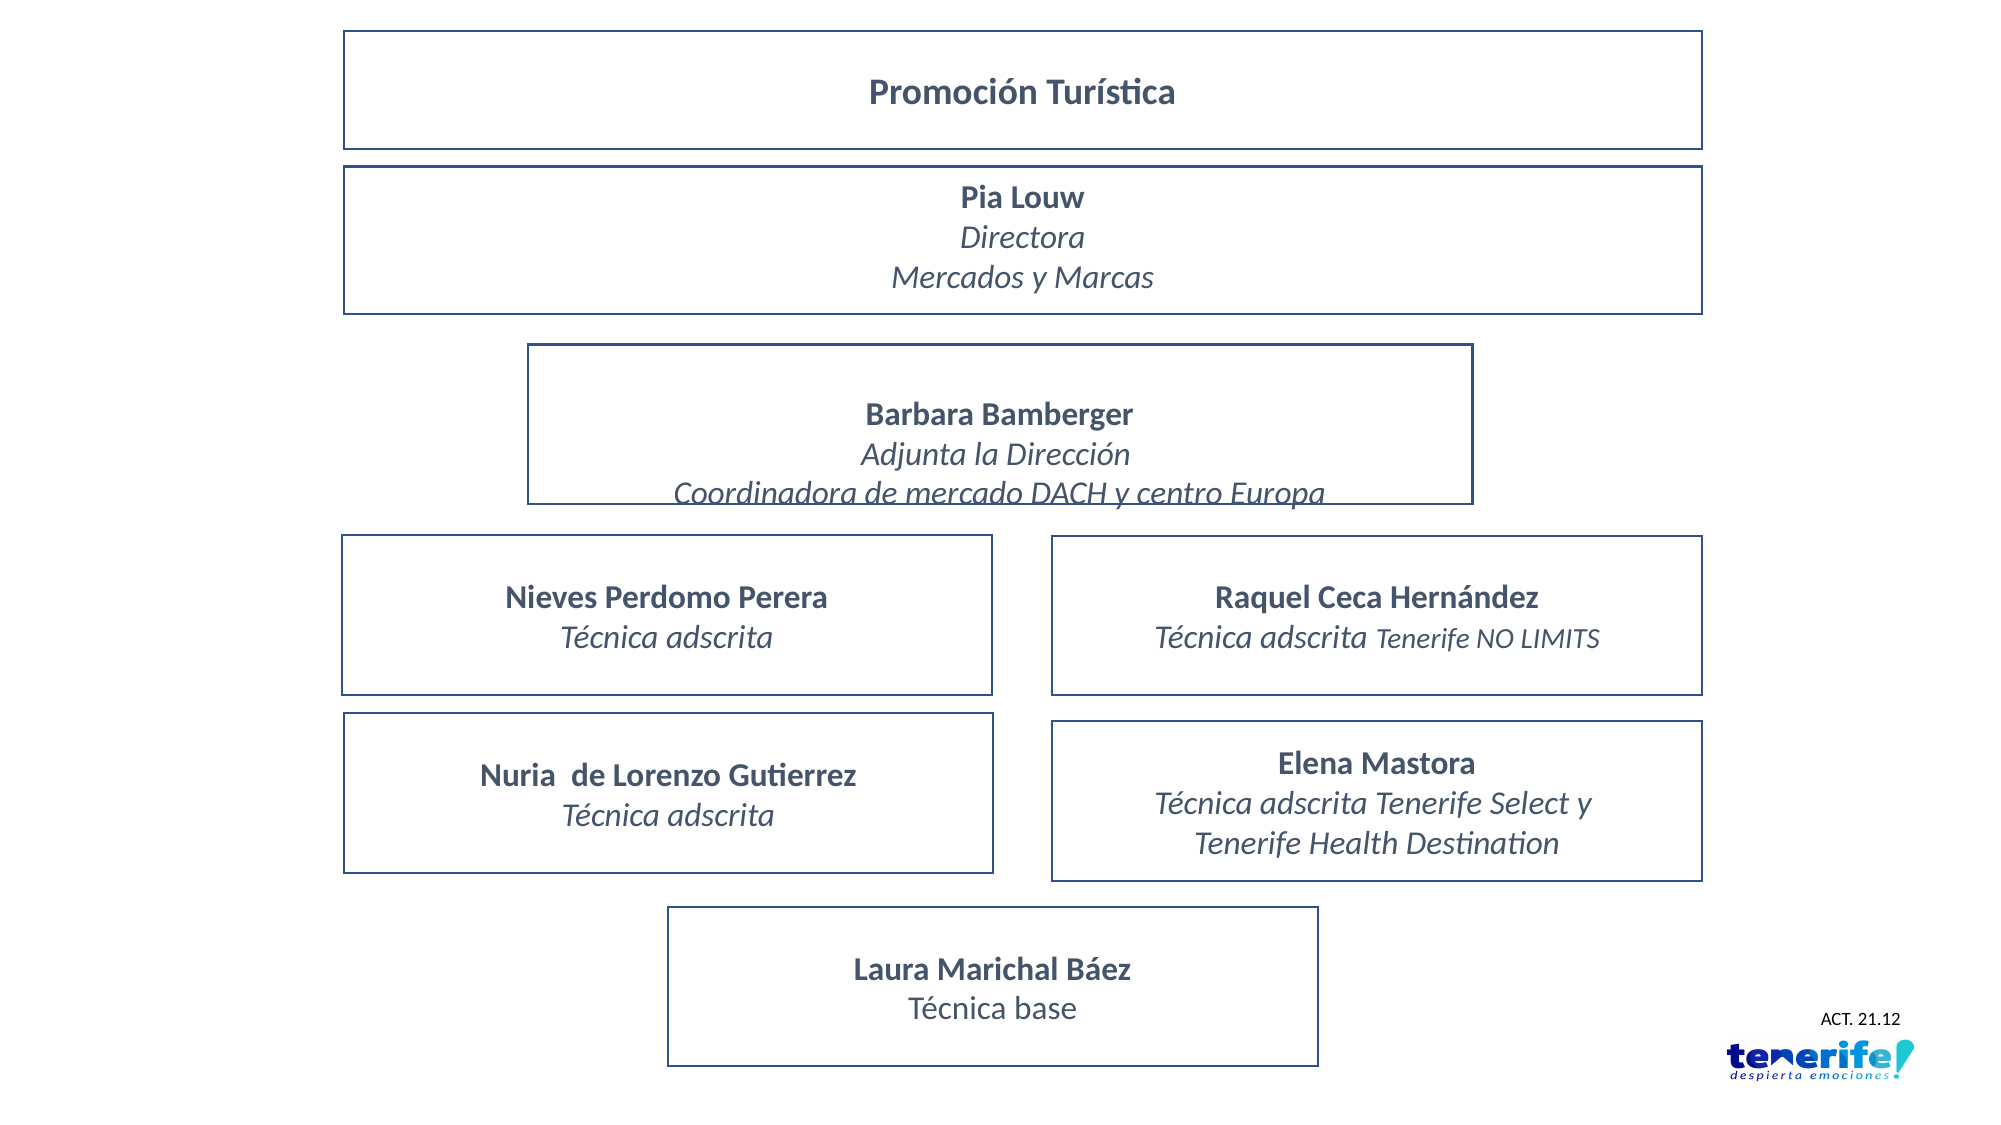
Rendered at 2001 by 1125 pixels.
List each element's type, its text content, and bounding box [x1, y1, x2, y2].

text_box Nuria de Lorenzo Gutierrez Técnica adscrita [344, 713, 993, 873]
text_box Laura Marichal Báez Técnica base [668, 907, 1318, 1066]
text_box Elena Mastora Técnica adscrita Tenerife Select y Tenerife Health Destination [1052, 721, 1702, 881]
text_box Promoción Turística [344, 31, 1702, 149]
picture [1722, 1036, 1918, 1084]
text_box Raquel Ceca Hernández Técnica adscrita Tenerife NO LIMITS [1052, 536, 1702, 695]
text_box Pia Louw Directora Mercados y Marcas [344, 168, 1702, 303]
text_box ACT. 21.12 [1805, 998, 1918, 1037]
text_box Nieves Perdomo Perera Técnica adscrita [342, 535, 992, 695]
text_box Barbara Bamberger Adjunta la Dirección Coordinadora de mercado DACH y centro Europa [528, 345, 1472, 504]
